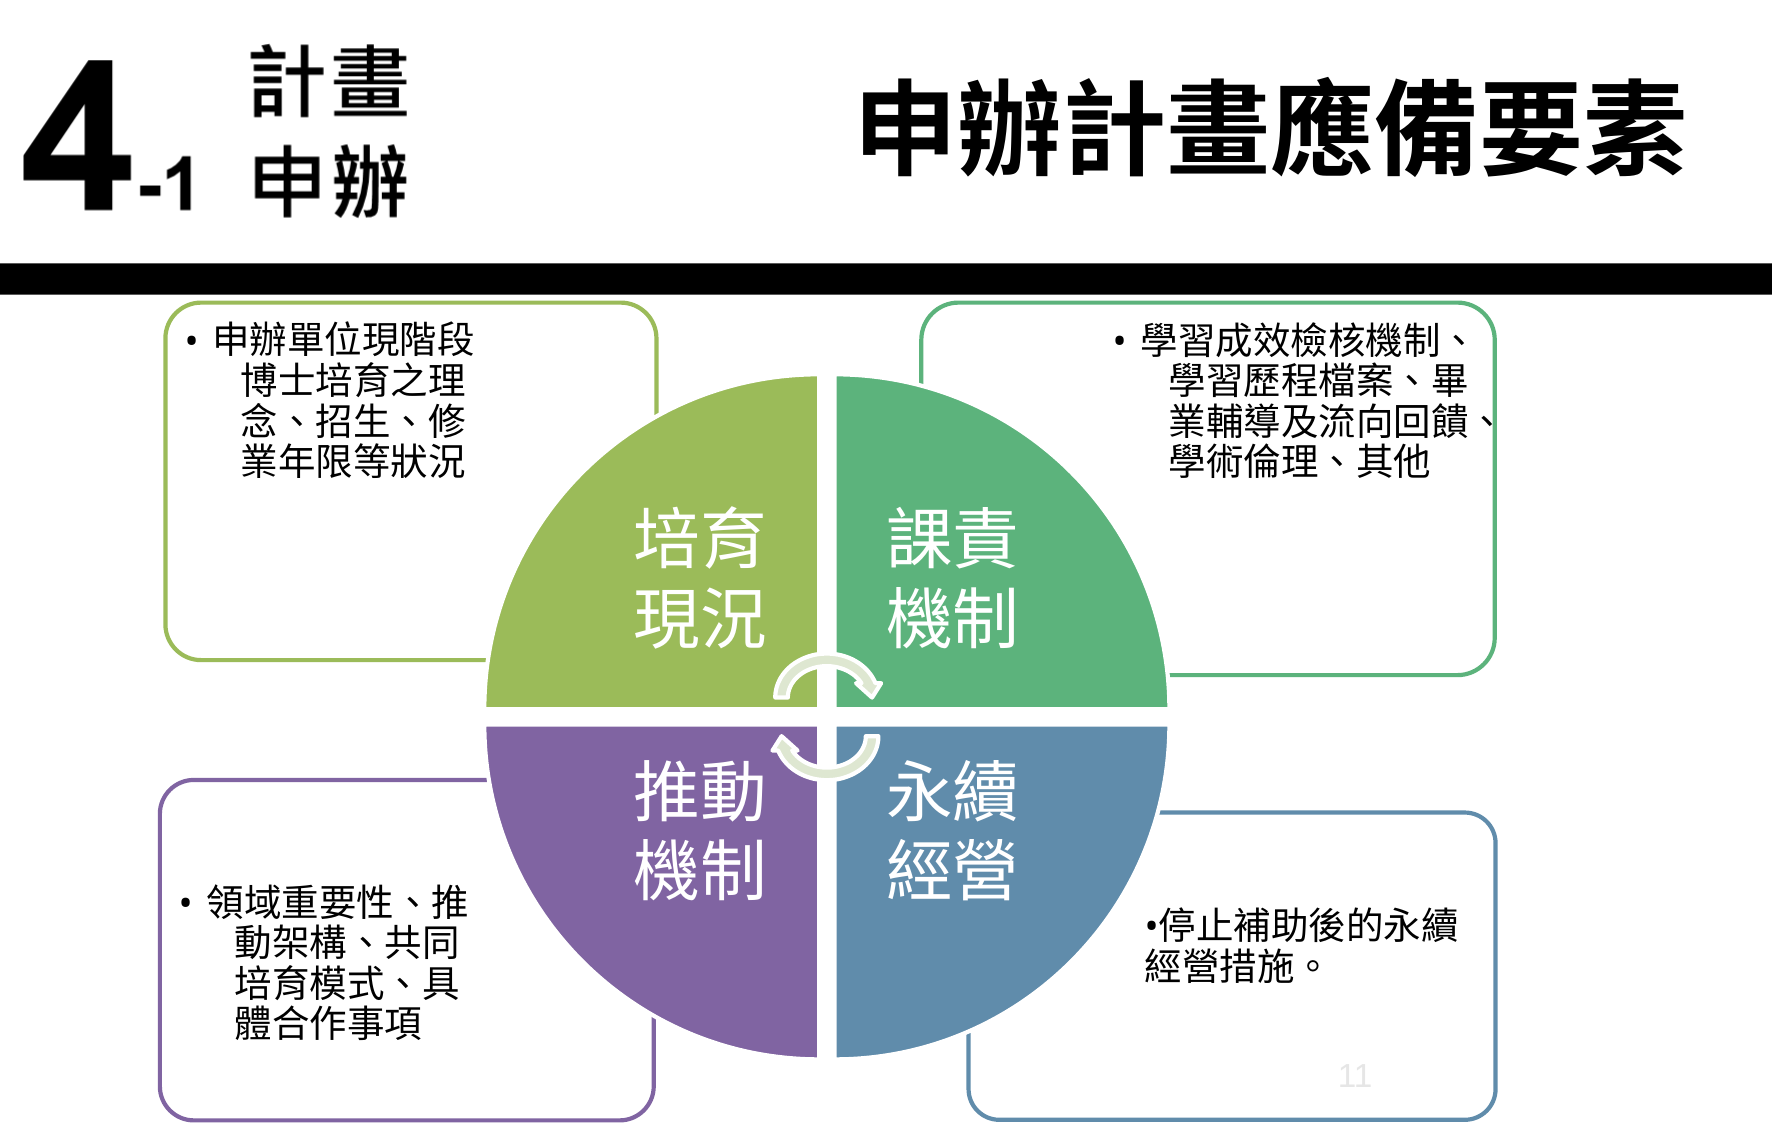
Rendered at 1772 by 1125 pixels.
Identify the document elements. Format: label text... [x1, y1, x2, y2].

picture [4, 0, 456, 384]
text_box 申辦計畫應備要素 [838, 56, 1709, 198]
text_box 停止補助後的永續經營措施。 [968, 812, 1496, 1120]
text_box 領域重要性、推動架構、共同培育模式、具體合作事項 [159, 779, 654, 1121]
text_box 課責 機制 [834, 374, 1170, 710]
text_box 申辦單位現階段博士培育之理念、招生、修業年限等狀況 [165, 302, 657, 661]
text_box [772, 736, 879, 781]
text_box 11 [1322, 1046, 1737, 1125]
text_box 培育 現況 [484, 374, 820, 710]
text_box 永續 經營 [834, 724, 1170, 1060]
text_box 推動 機制 [484, 724, 820, 1060]
text_box 學習成效檢核機制、學習歷程檔案、畢業輔導及流向回饋、學術倫理、其他 [921, 302, 1495, 676]
text_box [775, 653, 882, 698]
